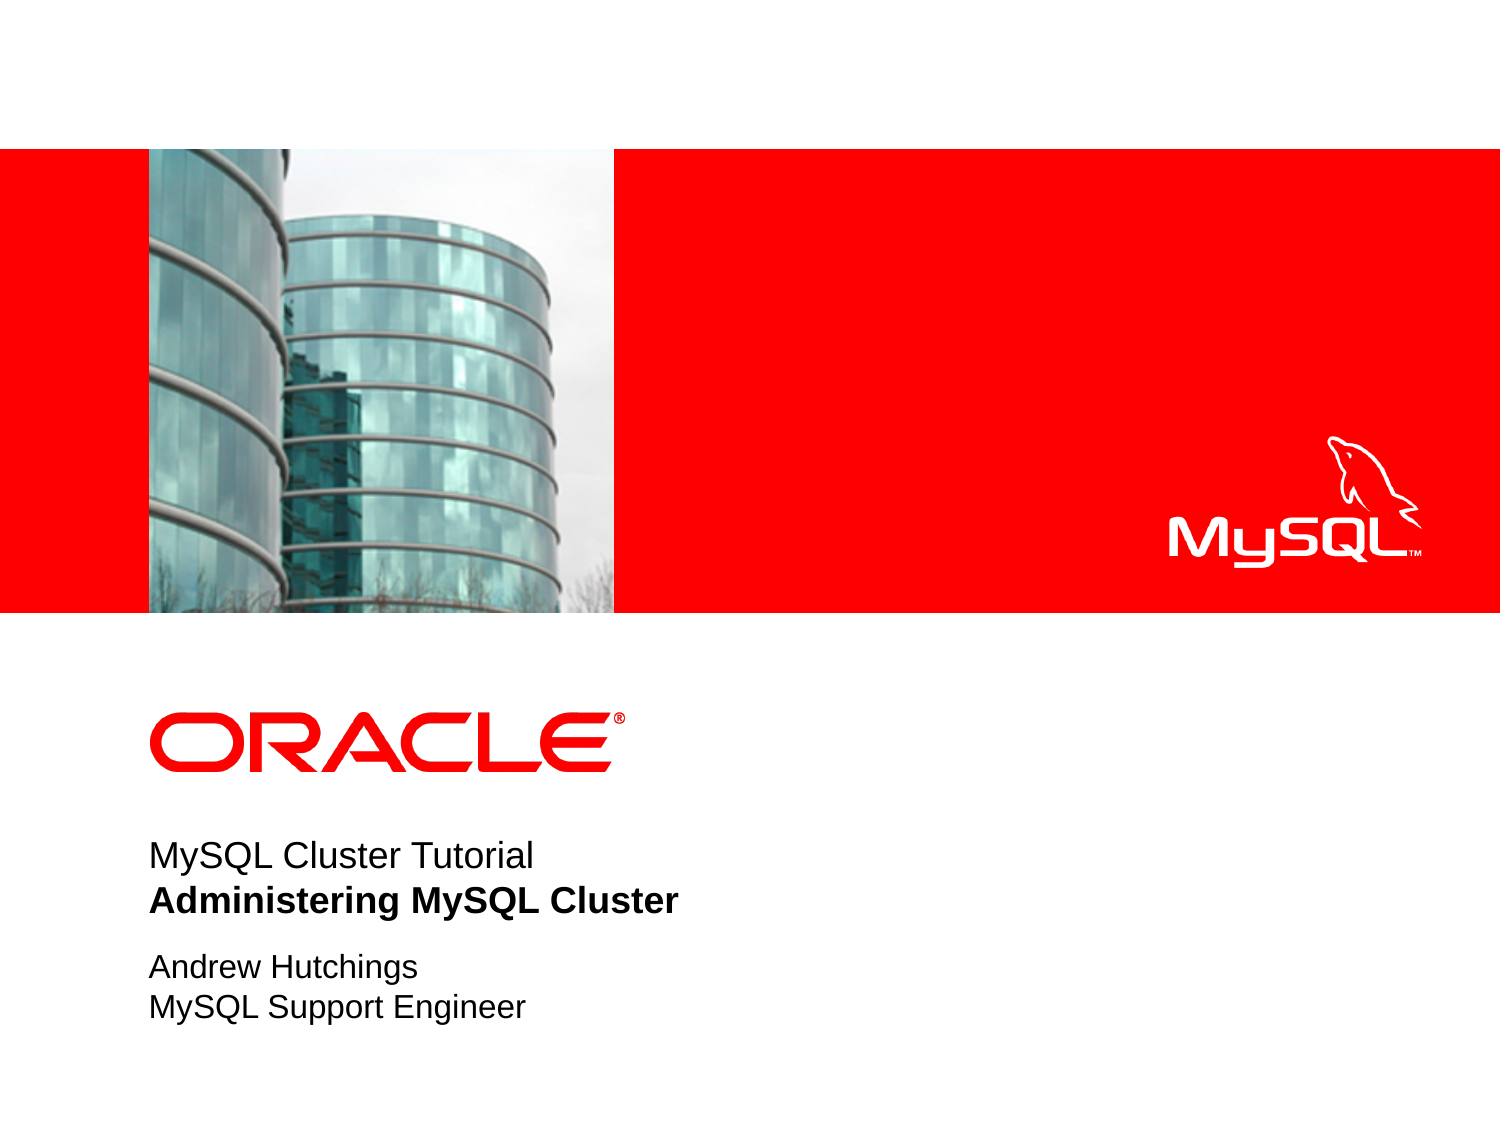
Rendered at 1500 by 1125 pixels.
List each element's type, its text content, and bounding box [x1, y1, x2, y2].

title MySQL Cluster Tutorial Administering MySQL Cluster [133, 787, 1409, 929]
picture [0, 149, 1500, 613]
picture [150, 712, 625, 772]
text_box Andrew Hutchings MySQL Support Engineer [133, 937, 1184, 1063]
